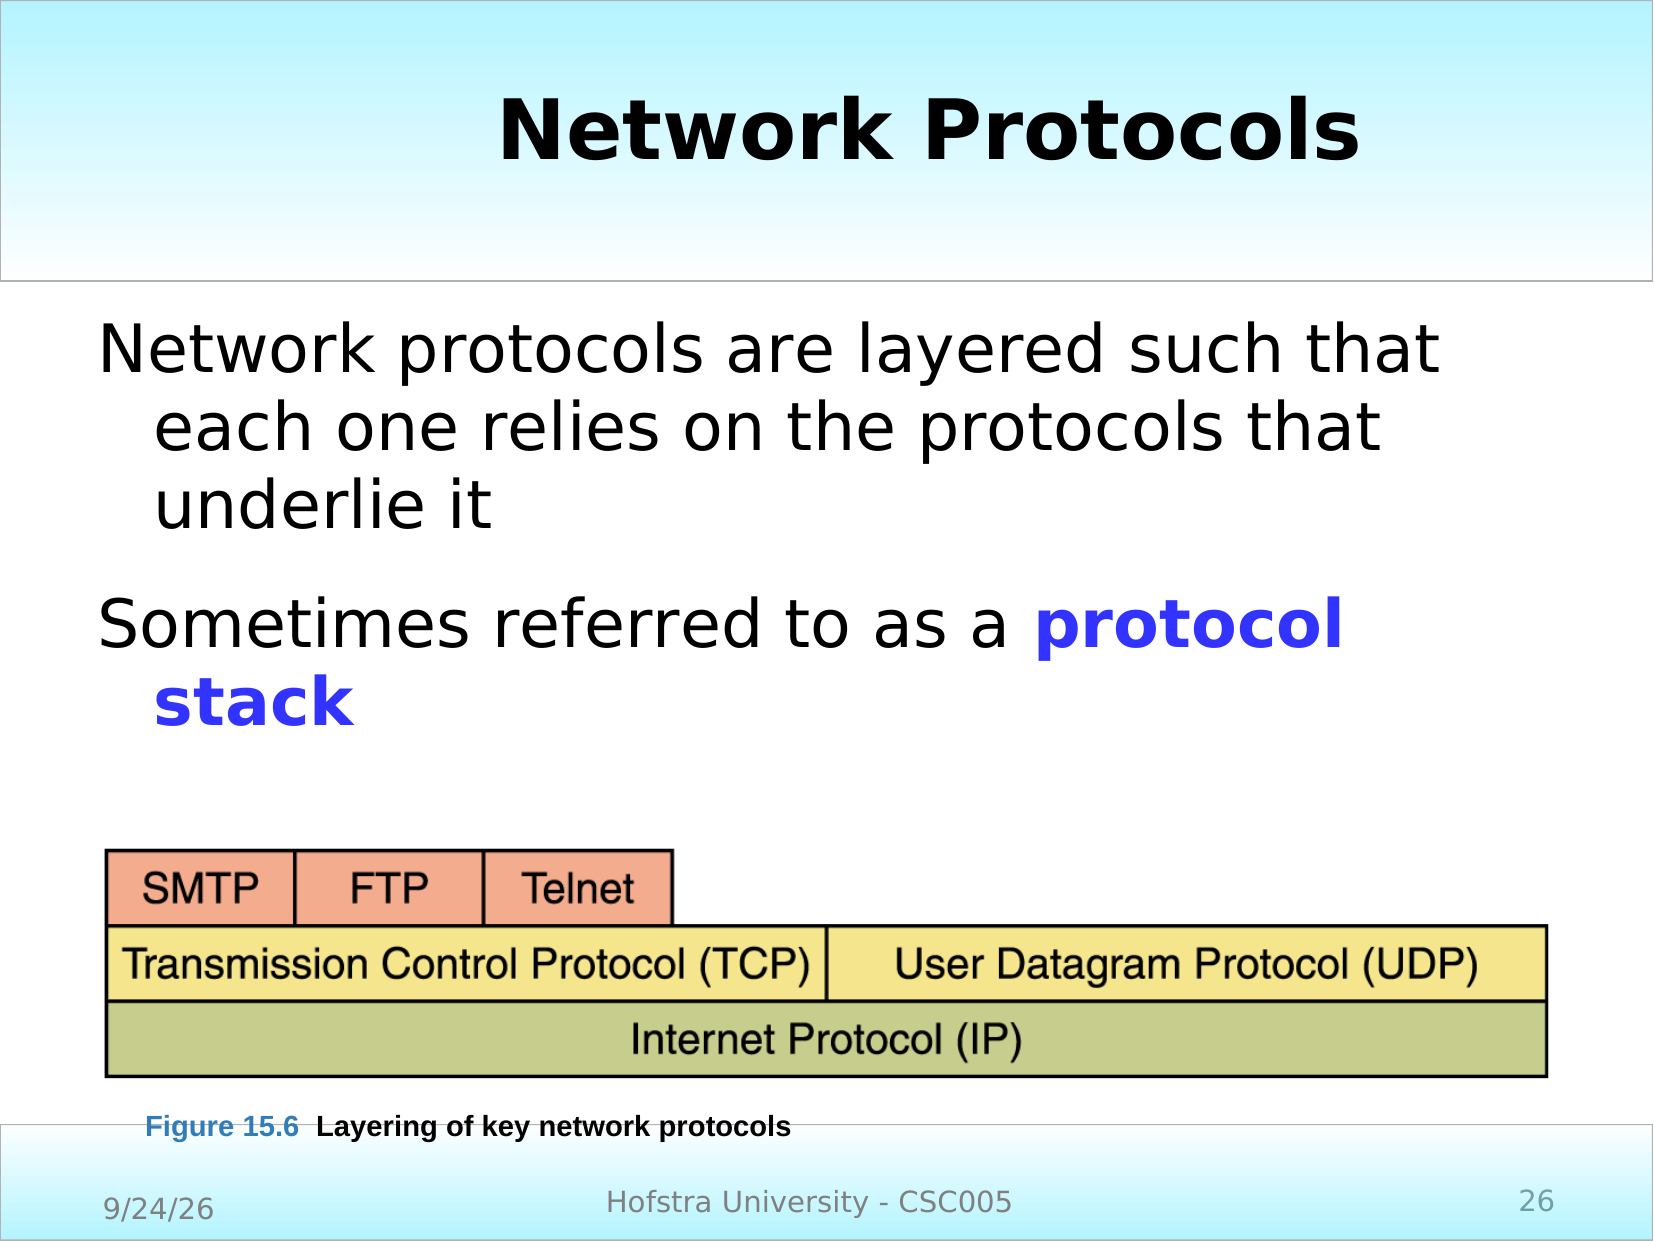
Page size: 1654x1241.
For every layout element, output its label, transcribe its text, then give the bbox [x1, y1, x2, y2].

list Network protocols are layered such that each one relies on the protocols that underlie it Sometimes referred to as a protocol stack [82, 303, 1571, 826]
picture [82, 826, 1571, 1101]
title Network Protocols [247, 27, 1612, 235]
text_box Figure 15.6 Layering of key network protocols [130, 1102, 808, 1151]
